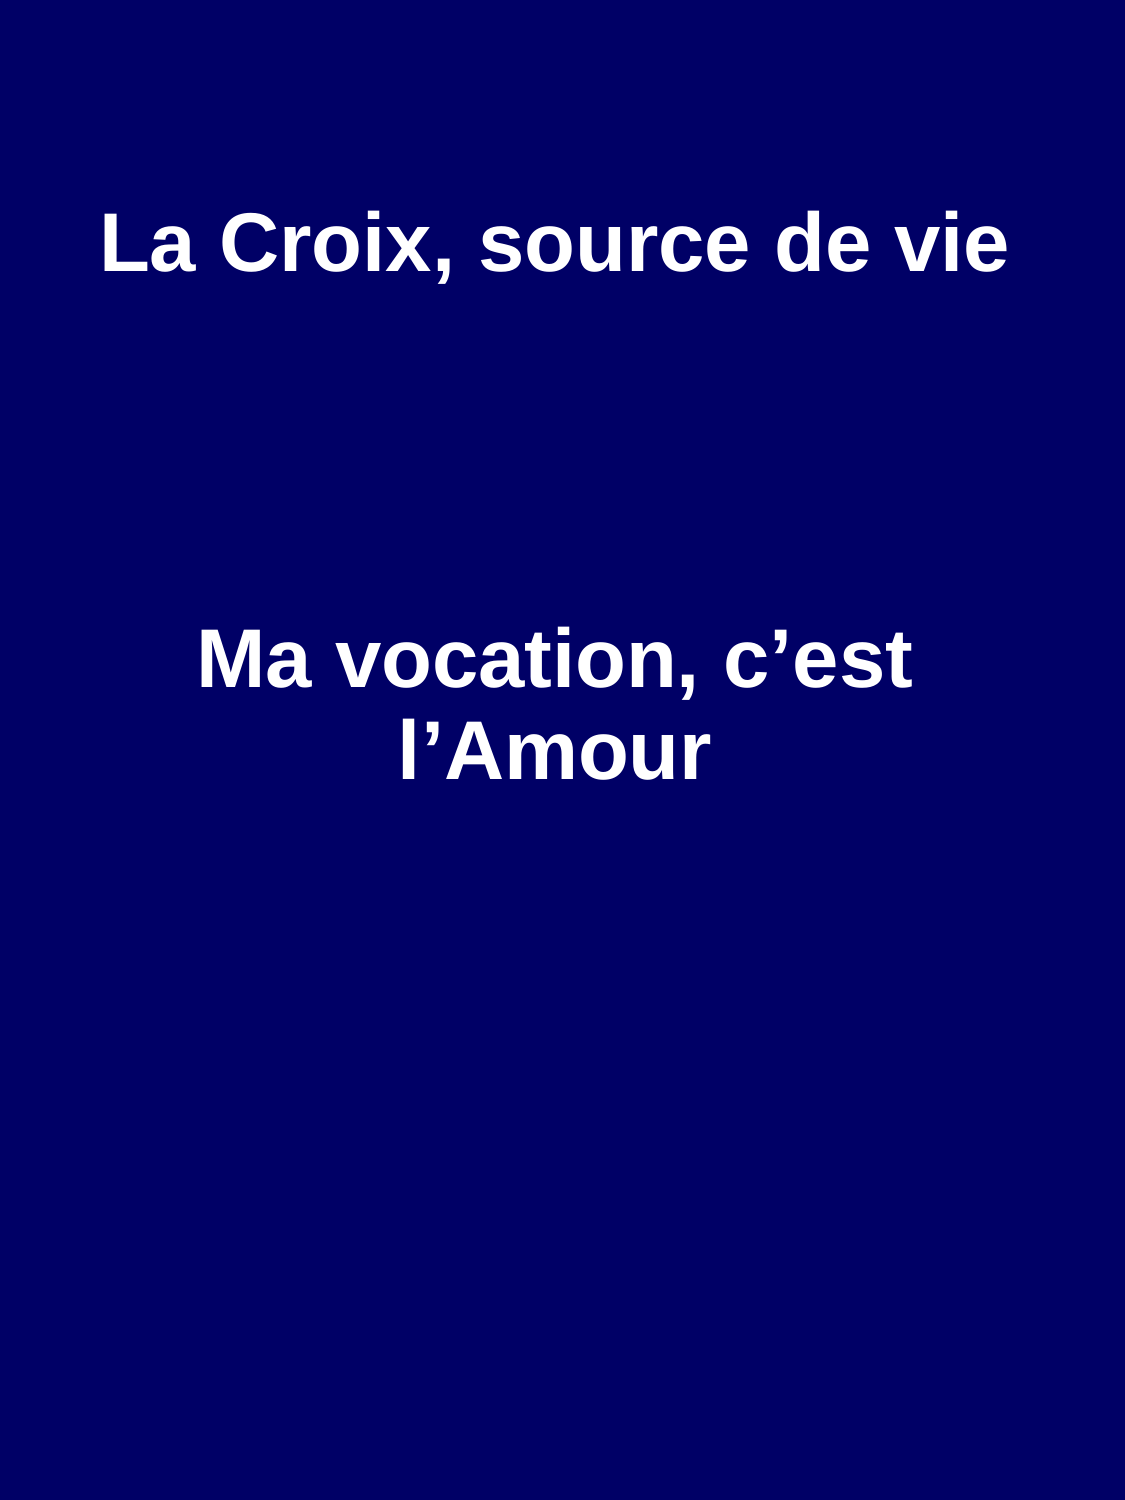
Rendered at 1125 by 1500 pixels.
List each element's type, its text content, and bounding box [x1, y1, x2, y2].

text_box La Croix, source de vie Ma vocation, c’est l’Amour [35, 188, 1075, 1146]
